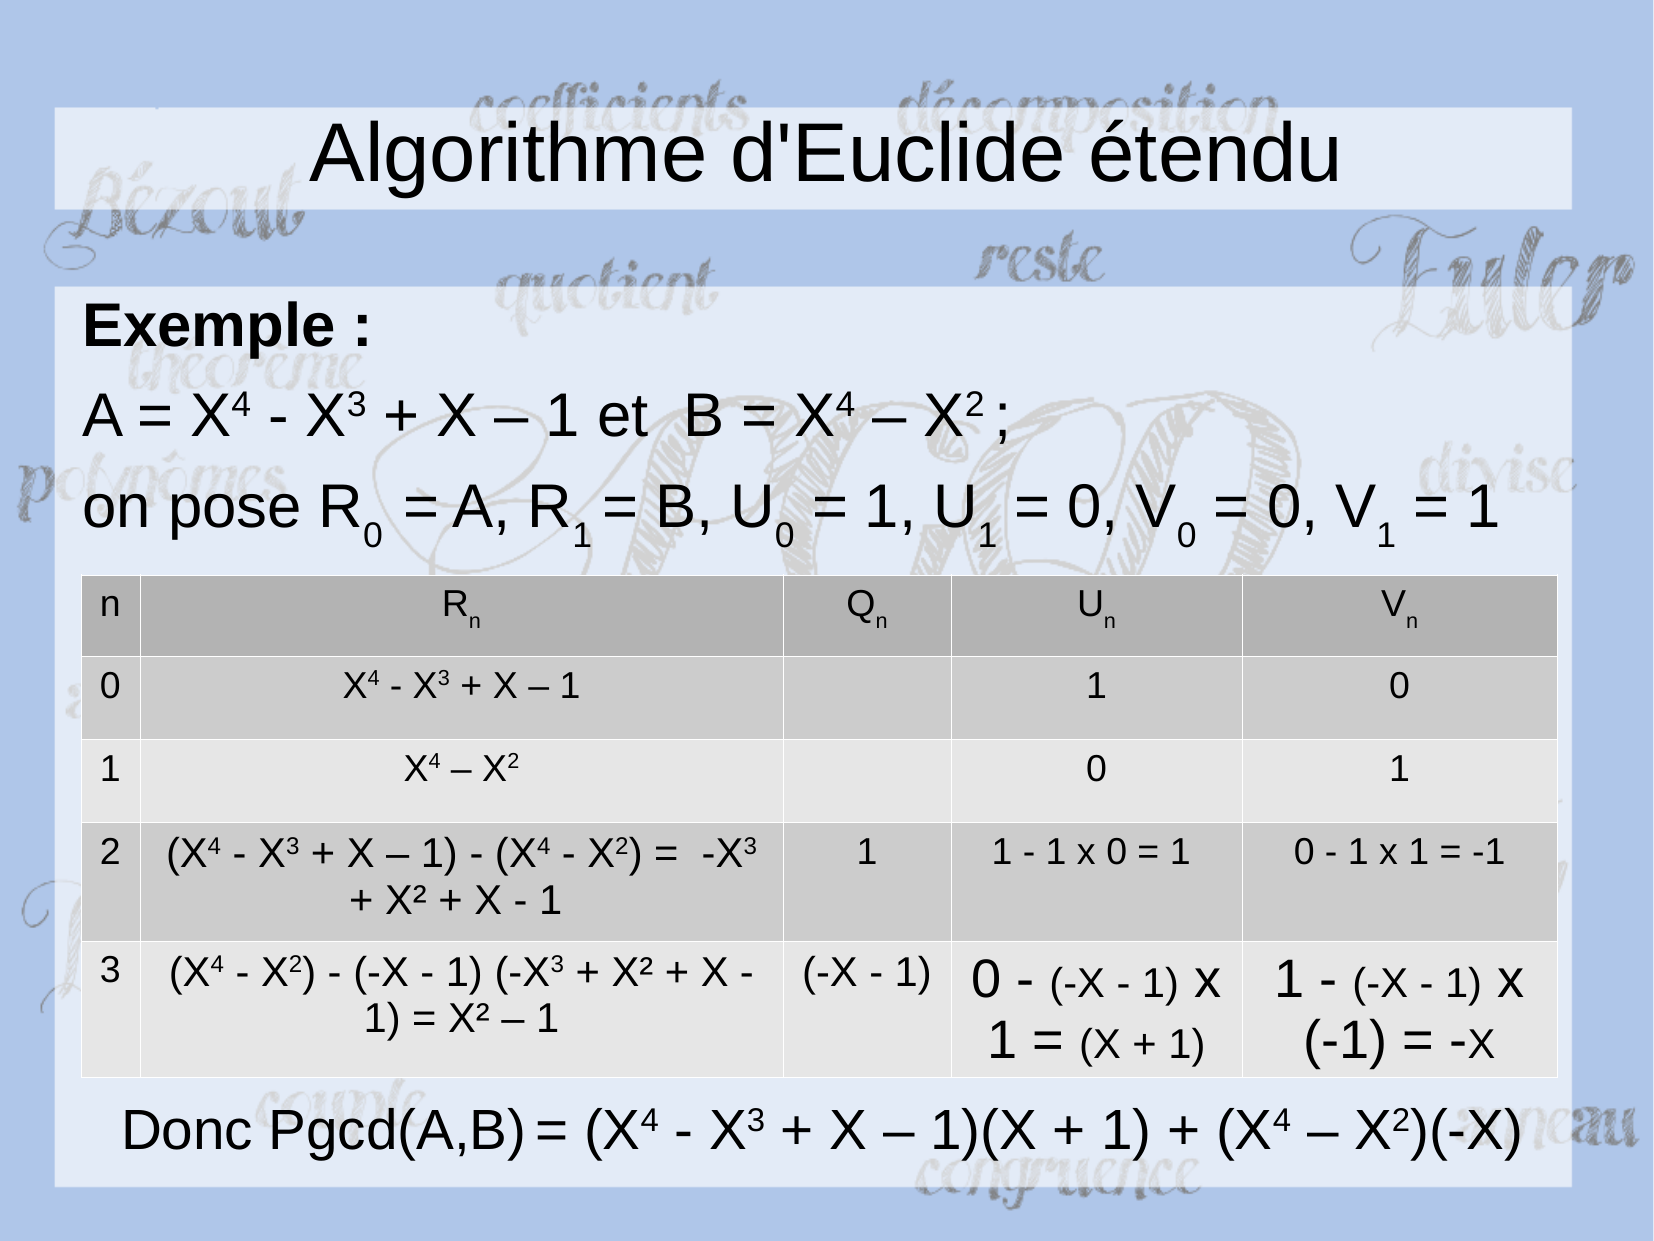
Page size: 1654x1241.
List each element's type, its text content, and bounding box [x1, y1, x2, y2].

table_cell 0 - (-X - 1) x 1 = (X + 1) [952, 942, 1242, 1077]
table_cell 0 [82, 657, 140, 739]
table_cell [784, 740, 951, 822]
table_header Qn [784, 576, 951, 656]
table_cell 0 [952, 740, 1242, 822]
table_cell (-X - 1) [784, 942, 951, 1077]
table_cell 2 [82, 823, 140, 941]
table_cell 1 [952, 657, 1242, 739]
table_cell 1 [784, 823, 951, 941]
title Algorithme d'Euclide étendu [82, 49, 1571, 257]
picture [0, 0, 1654, 1241]
table_cell 0 - 1 x 1 = -1 [1243, 823, 1557, 941]
table_cell (X4 - X2) - (-X - 1) (-X3 + X² + X - 1) = X² – 1 [141, 942, 783, 1077]
table_cell (X4 - X3 + X – 1) - (X4 - X2) = -X3 + X² + X - 1 [141, 823, 783, 941]
table_cell X4 - X3 + X – 1 [141, 657, 783, 739]
table_cell X4 – X2 [141, 740, 783, 822]
text_box Donc Pgcd(A,B) = (X4 - X3 + X – 1)(X + 1) + (X4 – X2)(-X) [121, 1098, 1524, 1217]
table_cell [784, 657, 951, 739]
table_header n [82, 576, 140, 656]
table_cell 1 - (-X - 1) x (-1) = -X [1243, 942, 1557, 1077]
table_cell 1 [1243, 740, 1557, 822]
table_header Un [952, 576, 1242, 656]
table_header Vn [1243, 576, 1557, 656]
table_cell 1 [82, 740, 140, 822]
list Exemple : A = X4 - X3 + X – 1 et B = X4 – X2 ; on pose R0 = A, R1 = B, U0 = 1, U1 = 0, V0 = 0, V1 = 1 [82, 290, 1571, 579]
table_header Rn [141, 576, 783, 656]
table_cell 1 - 1 x 0 = 1 [952, 823, 1242, 941]
table_cell 3 [82, 942, 140, 1077]
table_cell 0 [1243, 657, 1557, 739]
